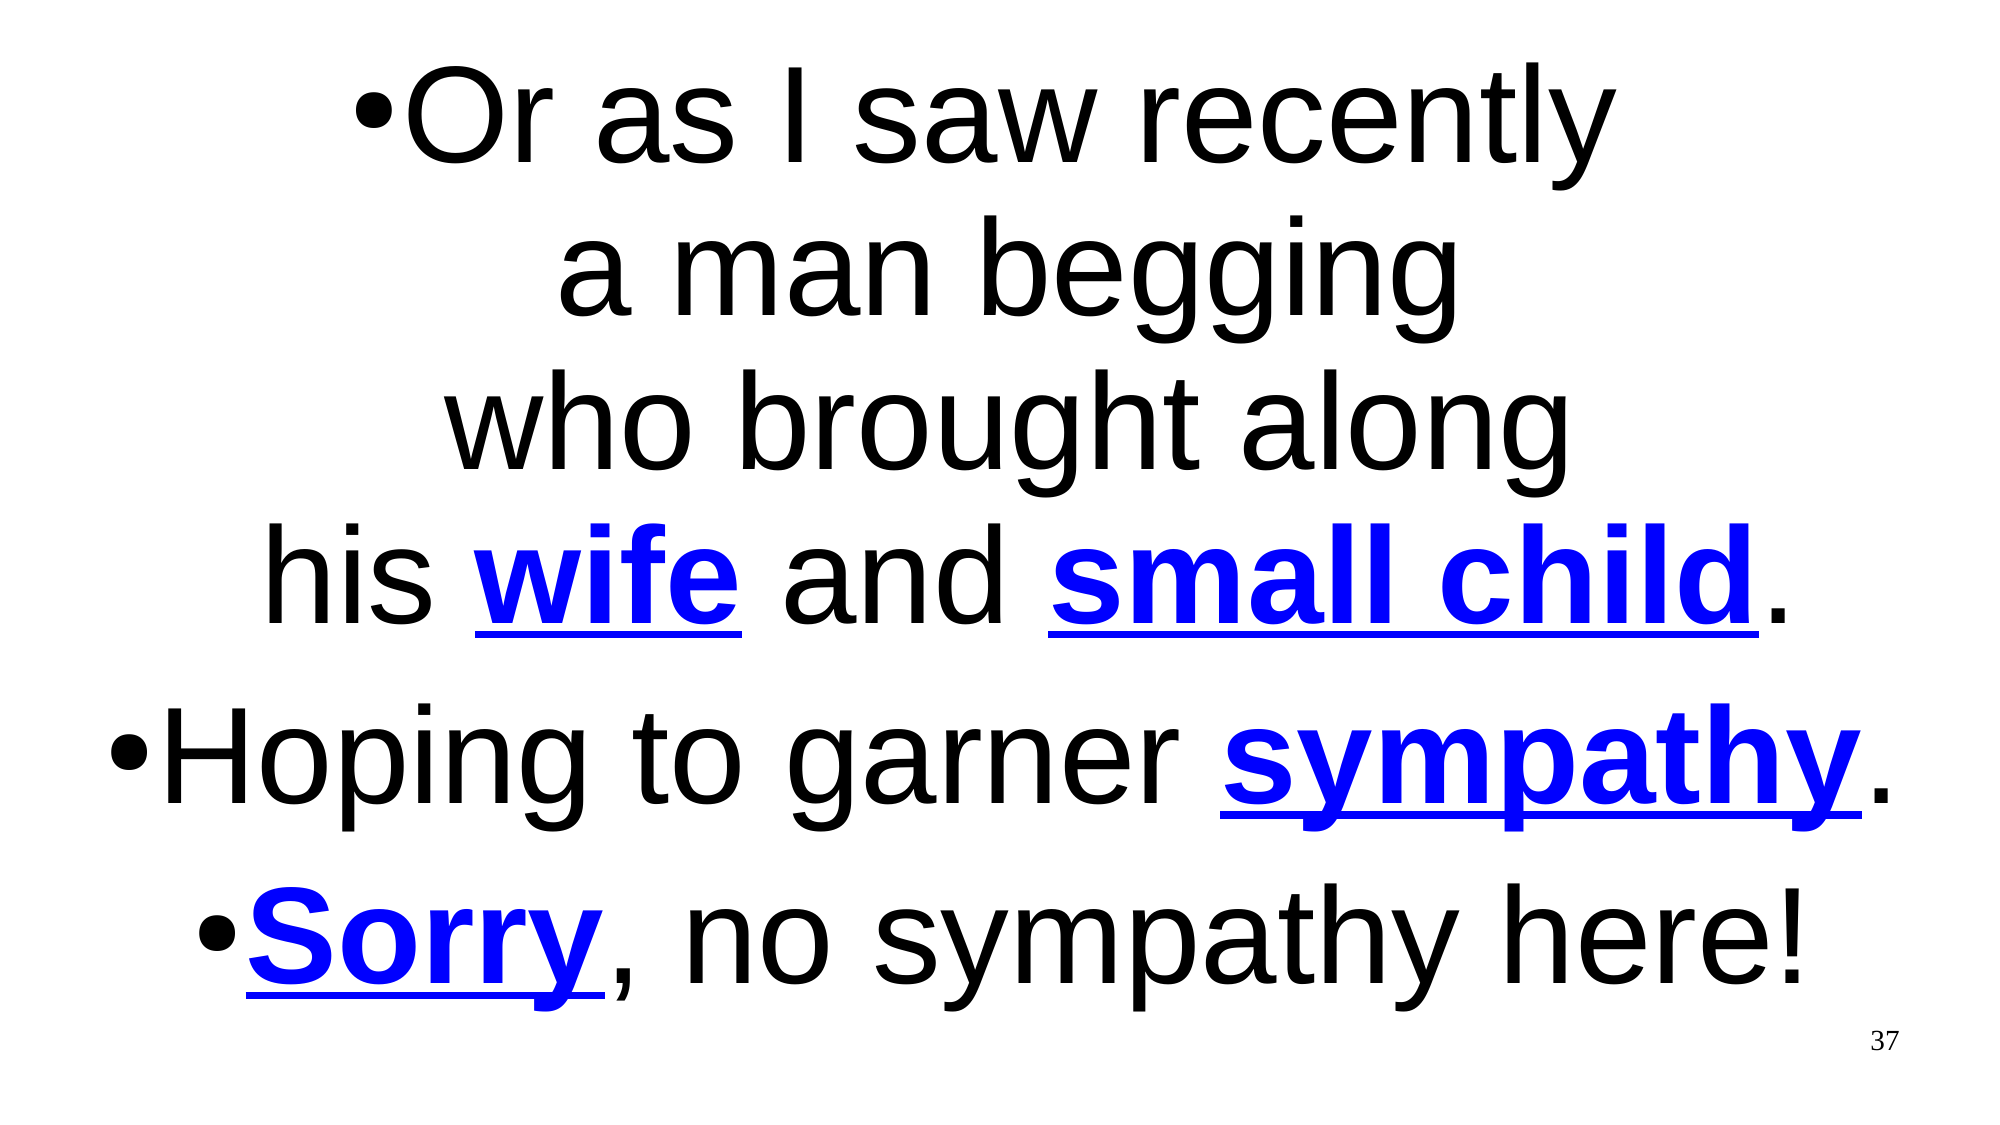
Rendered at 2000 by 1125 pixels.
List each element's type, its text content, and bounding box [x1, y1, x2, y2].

list Or as I saw recently a man begging who brought along his wife and small child. Hoping to garner sympathy. Sorry, no sympathy here! [37, 37, 1951, 1088]
